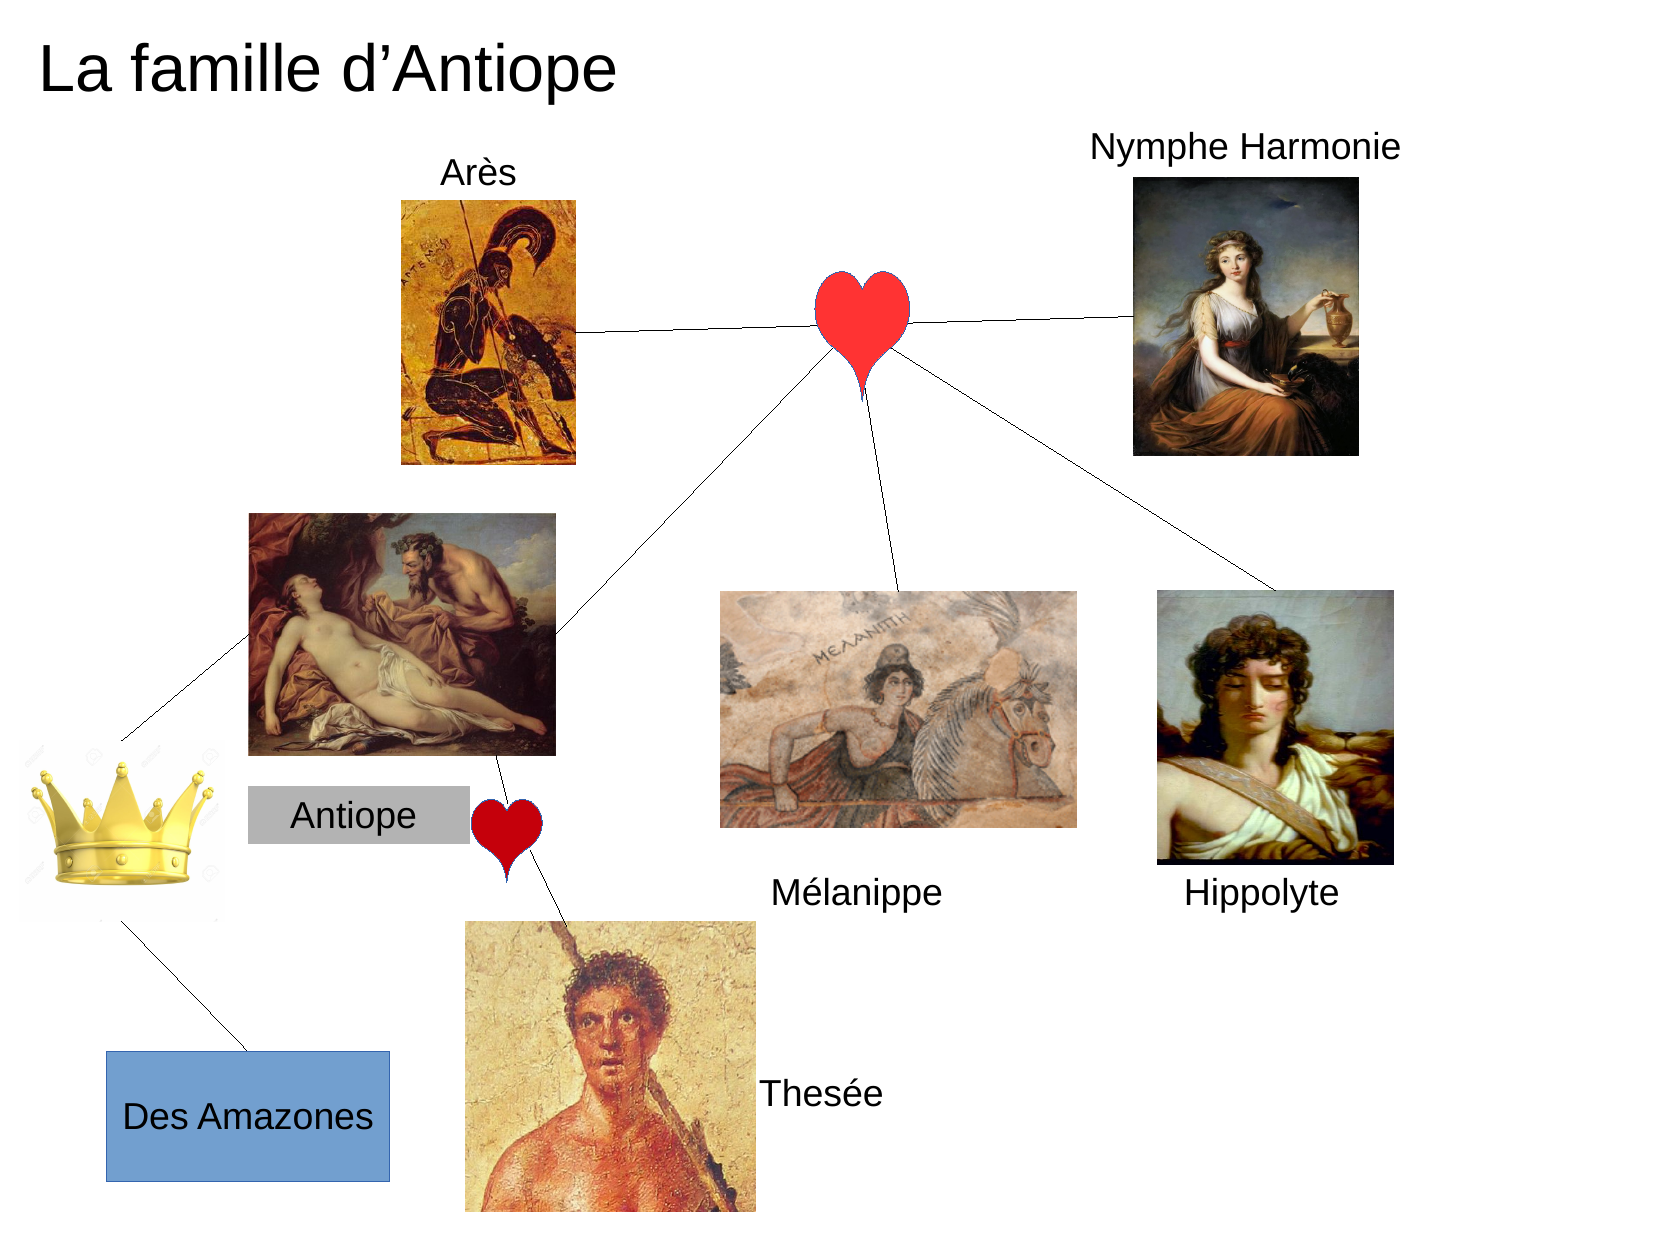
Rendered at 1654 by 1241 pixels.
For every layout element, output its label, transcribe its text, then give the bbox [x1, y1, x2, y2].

picture [465, 921, 756, 1212]
picture [1157, 590, 1394, 865]
text_box Hippolyte [1169, 864, 1382, 922]
text_box La famille d’Antiope [23, 23, 756, 154]
text_box Mélanippe [755, 864, 1063, 922]
text_box [814, 271, 910, 402]
text_box Thesée [744, 1065, 1004, 1123]
picture [401, 200, 576, 465]
picture [720, 591, 1077, 828]
picture [1133, 177, 1359, 456]
text_box Nymphe Harmonie [1074, 118, 1441, 175]
table_header Antiope [248, 786, 470, 844]
text_box [471, 799, 543, 883]
text_box Arès [425, 154, 544, 201]
picture [19, 740, 225, 922]
picture [248, 513, 556, 756]
text_box Des Amazones [106, 1051, 390, 1182]
